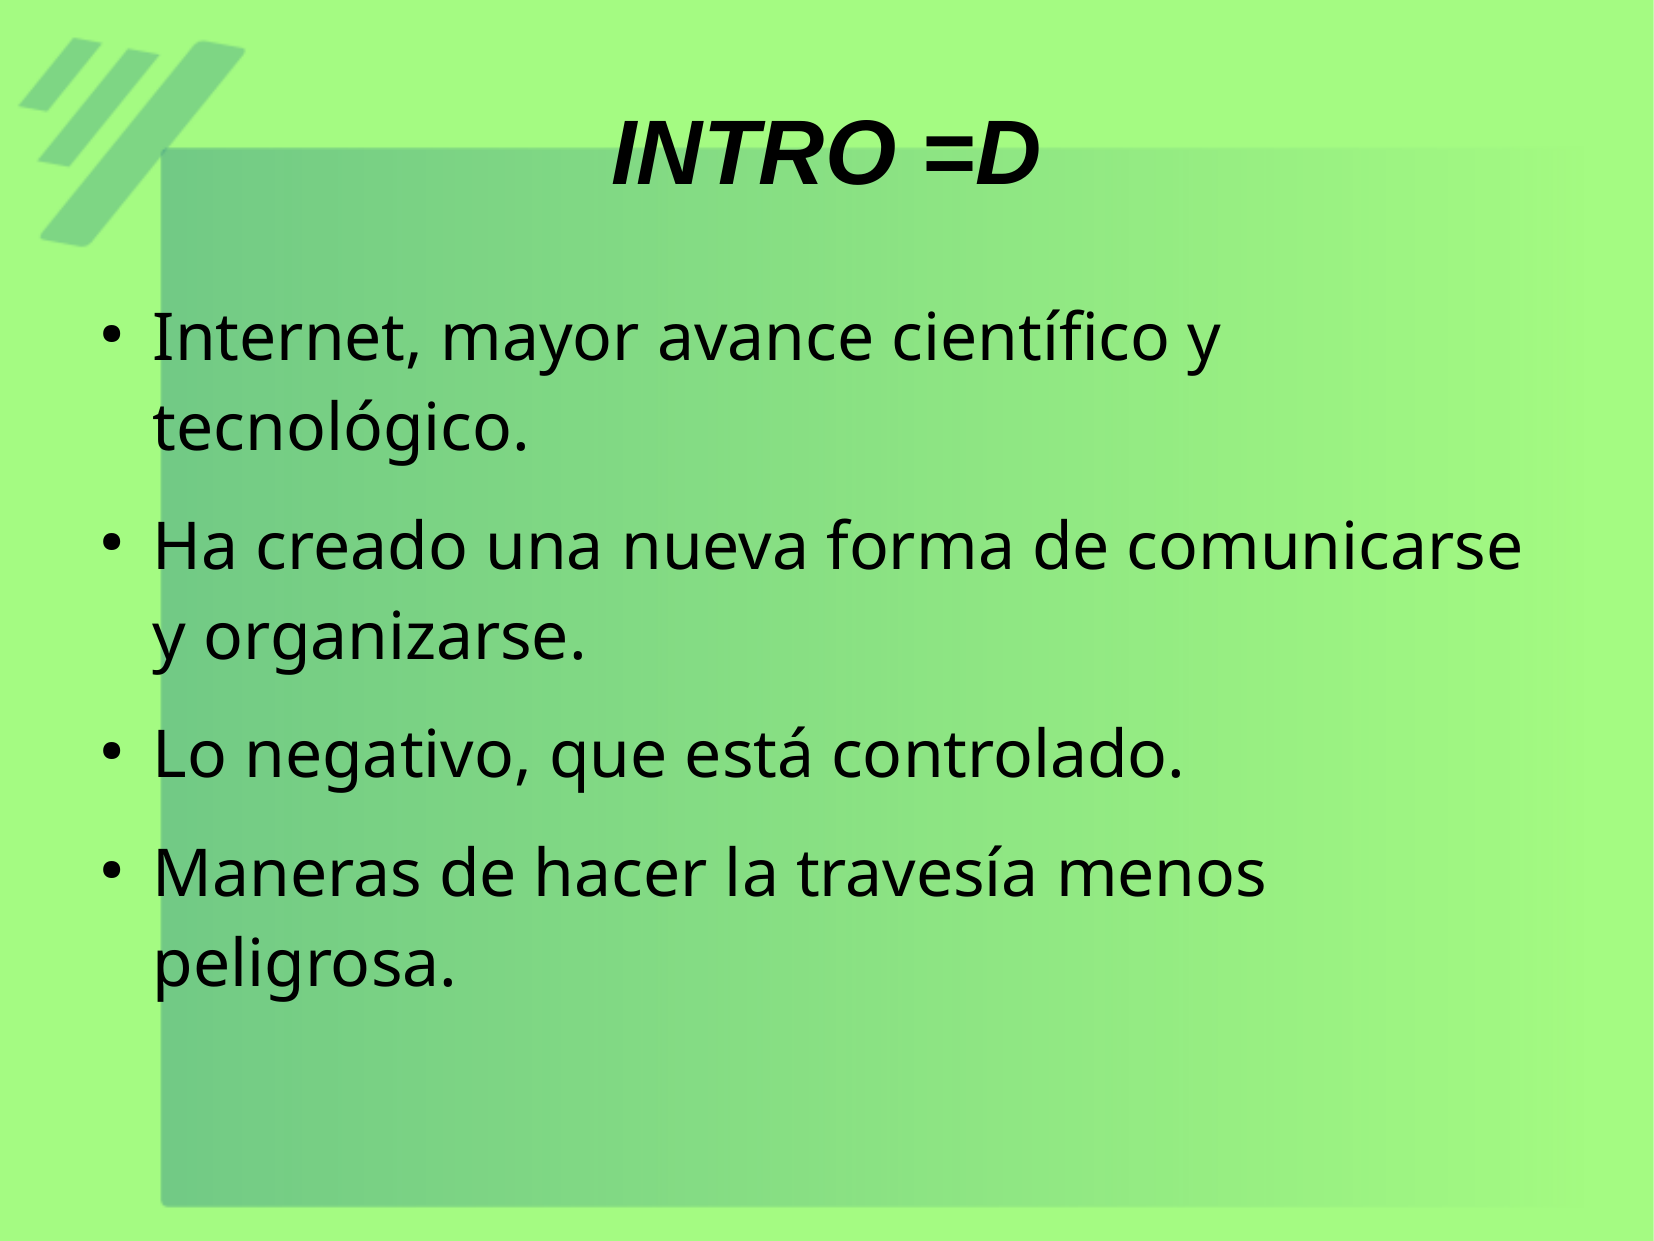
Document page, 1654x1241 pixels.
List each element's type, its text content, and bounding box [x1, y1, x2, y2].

list Internet, mayor avance científico y tecnológico. Ha creado una nueva forma de comunicarse y organizarse. Lo negativo, que está controlado. Maneras de hacer la travesía menos peligrosa. [82, 290, 1571, 1010]
title INTRO =D [82, 49, 1571, 257]
picture [0, 0, 1654, 1241]
